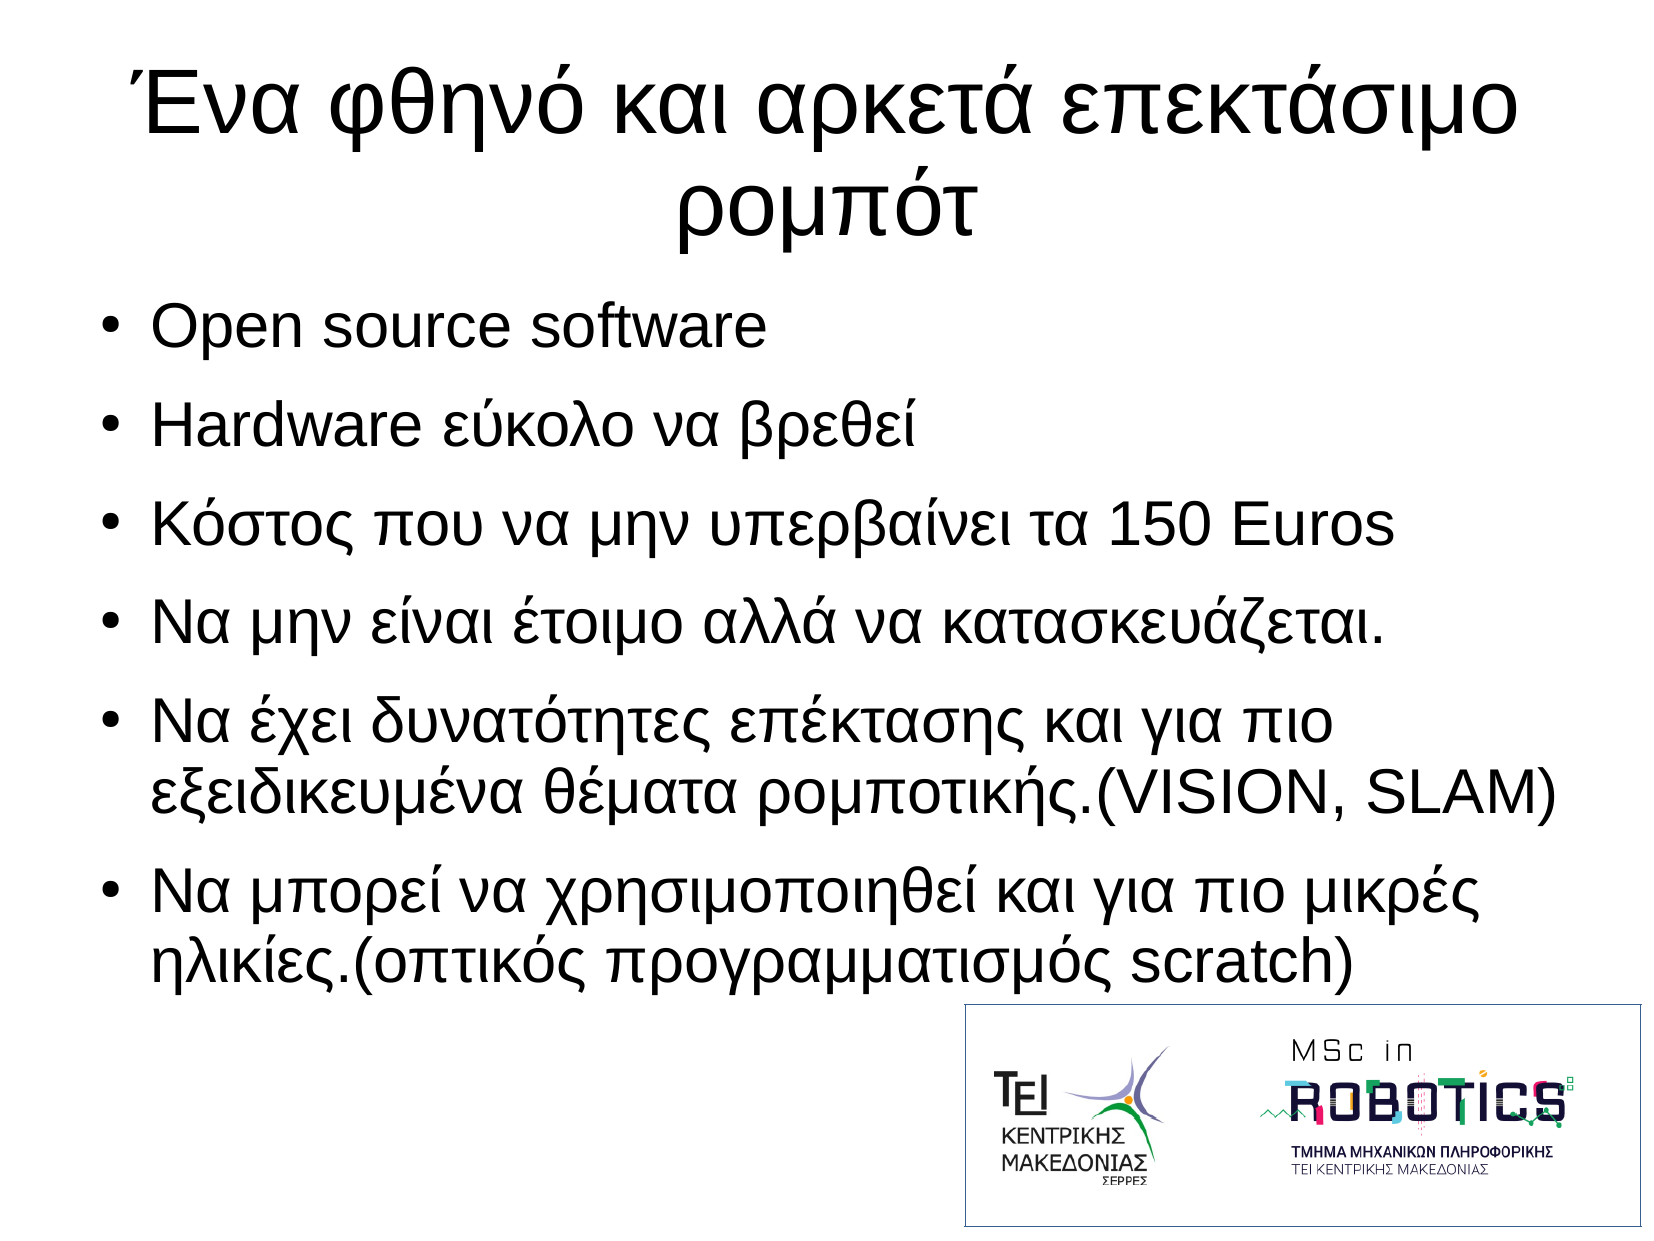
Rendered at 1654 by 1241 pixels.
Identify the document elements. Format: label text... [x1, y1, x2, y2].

picture [960, 998, 1646, 1231]
title Ένα φθηνό και αρκετά επεκτάσιμο ρομπότ [82, 49, 1571, 257]
list Open source software Hardware εύκολο να βρεθεί Κόστος που να μην υπερβαίνει τα 150 Euros Να μην είναι έτοιμο αλλά να κατασκευάζεται. Να έχει δυνατότητες επέκτασης και για πιο εξειδικευμένα θέματα ρομποτικής.(VISION, SLAM) Να μπορεί να χρησιμοποιηθεί και για πιο μικρές ηλικίες.(οπτικός προγραμματισμός scratch) [82, 290, 1571, 1010]
